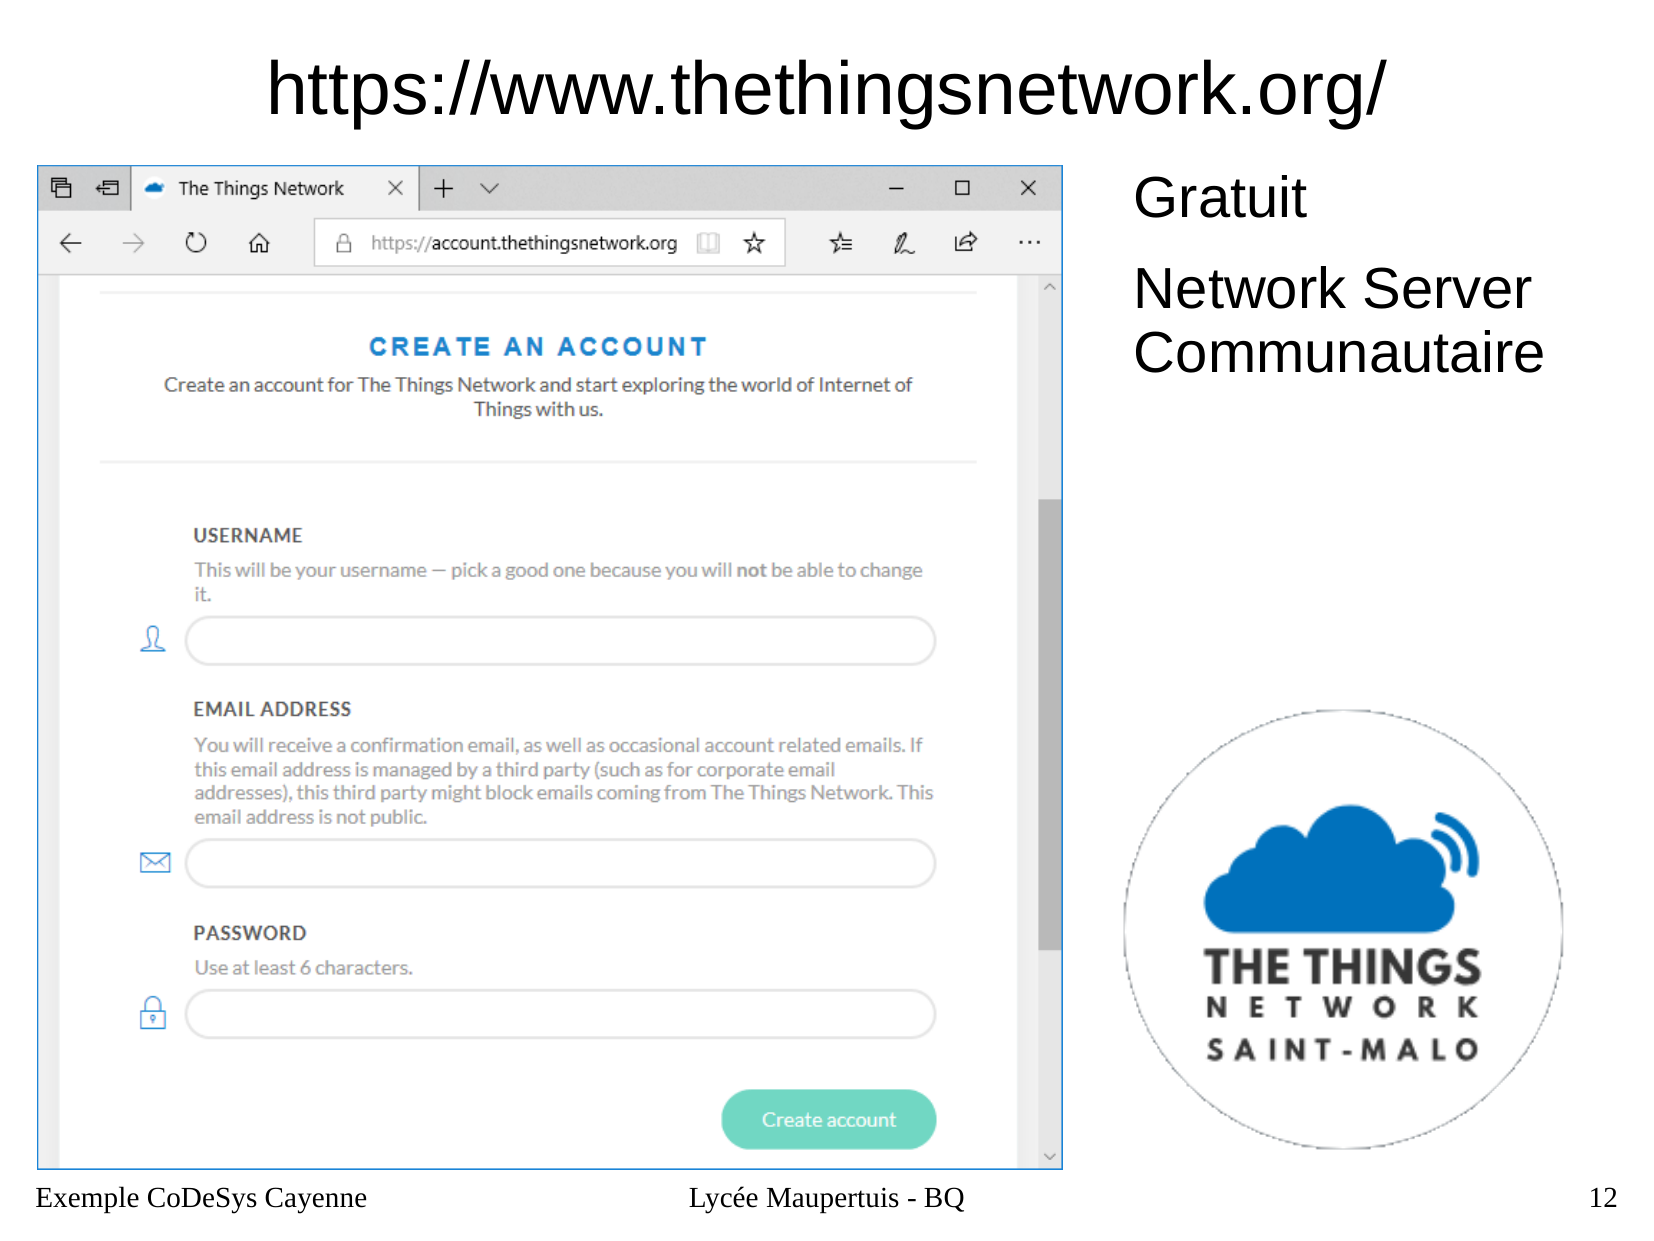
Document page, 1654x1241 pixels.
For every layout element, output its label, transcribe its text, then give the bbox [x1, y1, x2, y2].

picture [1110, 696, 1580, 1160]
picture [37, 165, 1063, 1170]
list Gratuit Network Server Communautaire [1133, 165, 1560, 438]
title https://www.thethingsnetwork.org/ [35, 35, 1619, 142]
